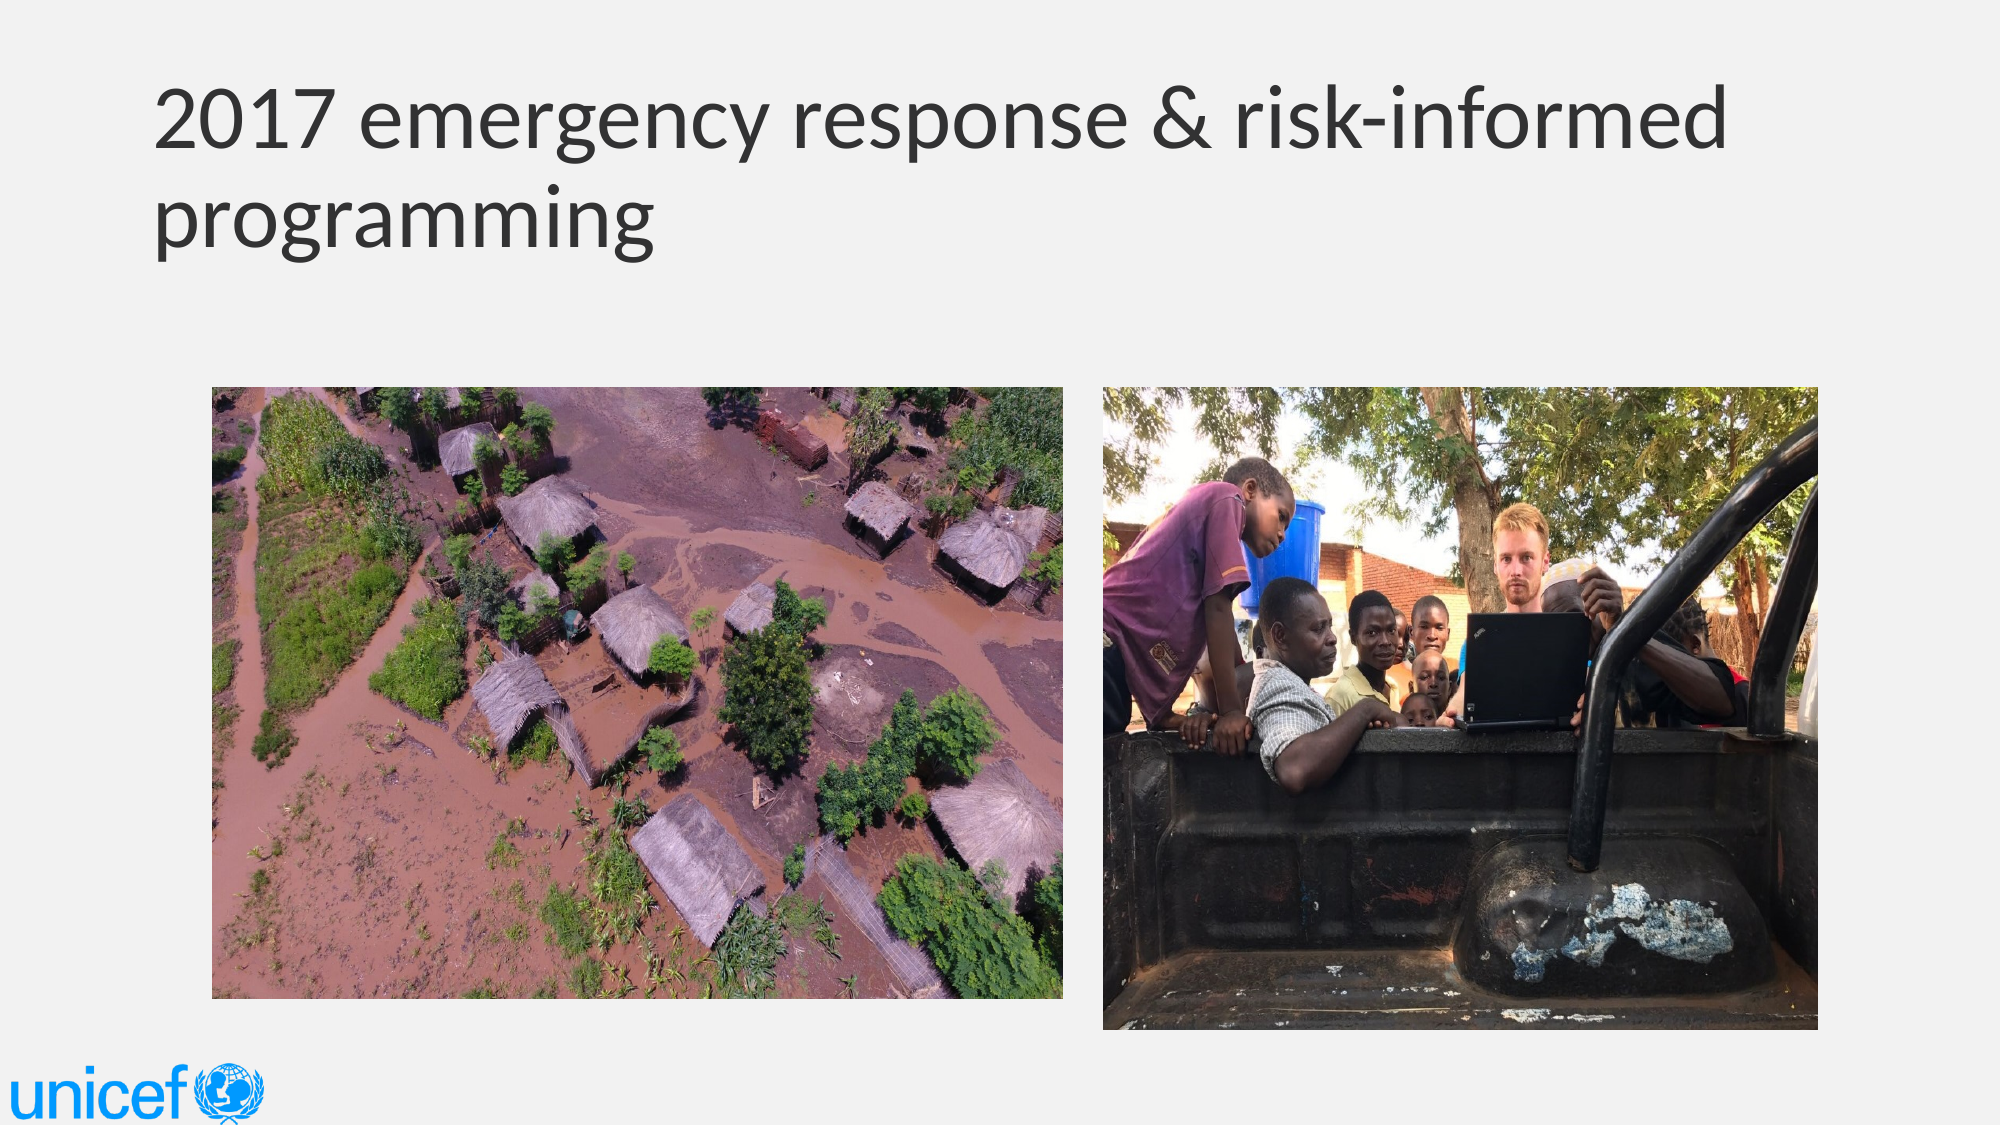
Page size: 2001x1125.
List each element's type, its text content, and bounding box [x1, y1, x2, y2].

picture [1103, 387, 1818, 1031]
title 2017 emergency response & risk-informed programming [137, 59, 1863, 278]
picture [11, 1063, 264, 1125]
picture [212, 387, 1063, 999]
